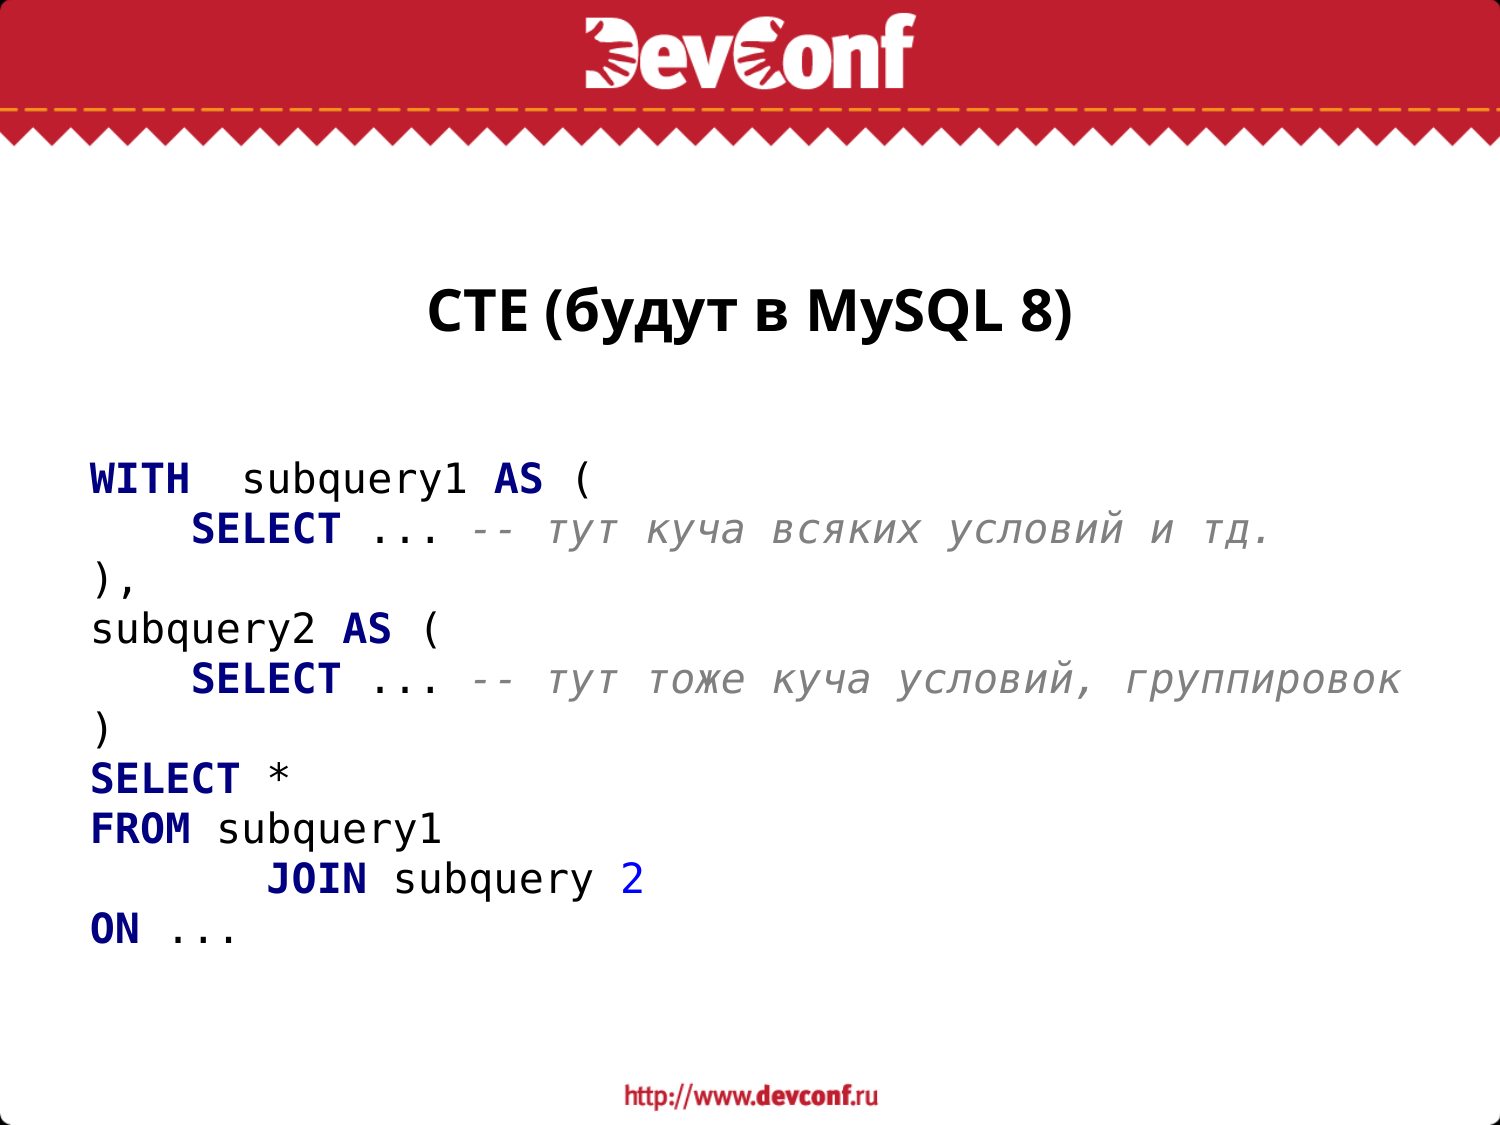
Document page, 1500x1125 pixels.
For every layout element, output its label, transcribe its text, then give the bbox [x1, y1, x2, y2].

picture [0, 0, 1500, 1125]
list WITH subquery1 AS ( SELECT ... -- тут куча всяких условий и тд. ), subquery2 AS ( SELECT ... -- тут тоже куча условий, группировок ) SELECT * FROM subquery1 JOIN subquery 2 ON ... [75, 444, 1426, 965]
title CTE (будут в MySQL 8) [75, 219, 1426, 398]
